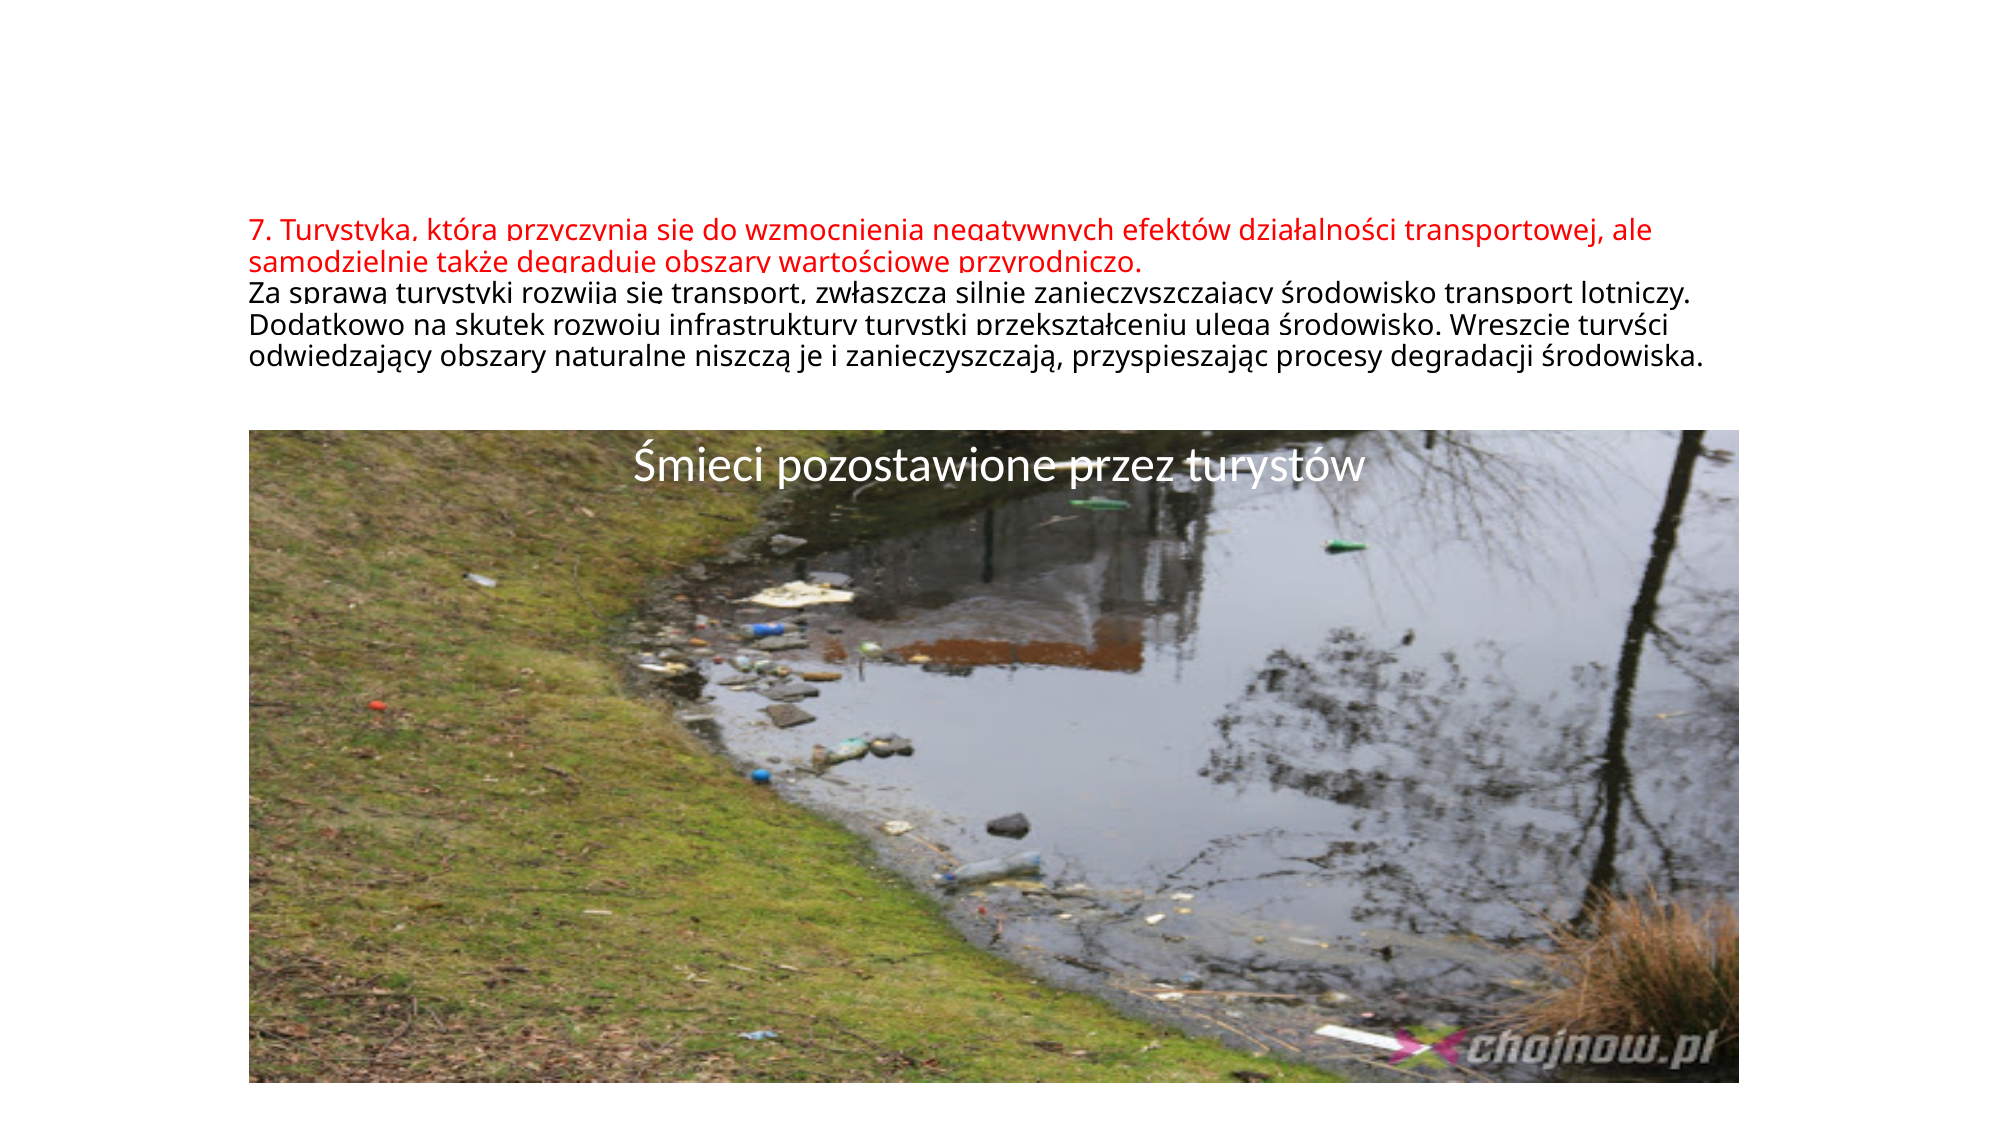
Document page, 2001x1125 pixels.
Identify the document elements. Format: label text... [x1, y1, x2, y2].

title 7. Turystyka, która przyczynia się do wzmocnienia negatywnych efektów działalności transportowej, ale samodzielnie także degraduje obszary wartościowe przyrodniczo. Za sprawą turystyki rozwija się transport, zwłaszcza silnie zanieczyszczający środowisko transport lotniczy. Dodatkowo na skutek rozwoju infrastruktury turystki przekształceniu ulega środowisko. Wreszcie turyści odwiedzający obszary naturalne niszczą je i zanieczyszczają, przyspieszając procesy degradacji środowiska. [233, 134, 1796, 447]
subtitle Śmieci pozostawione przez turystów [249, 430, 1750, 1095]
